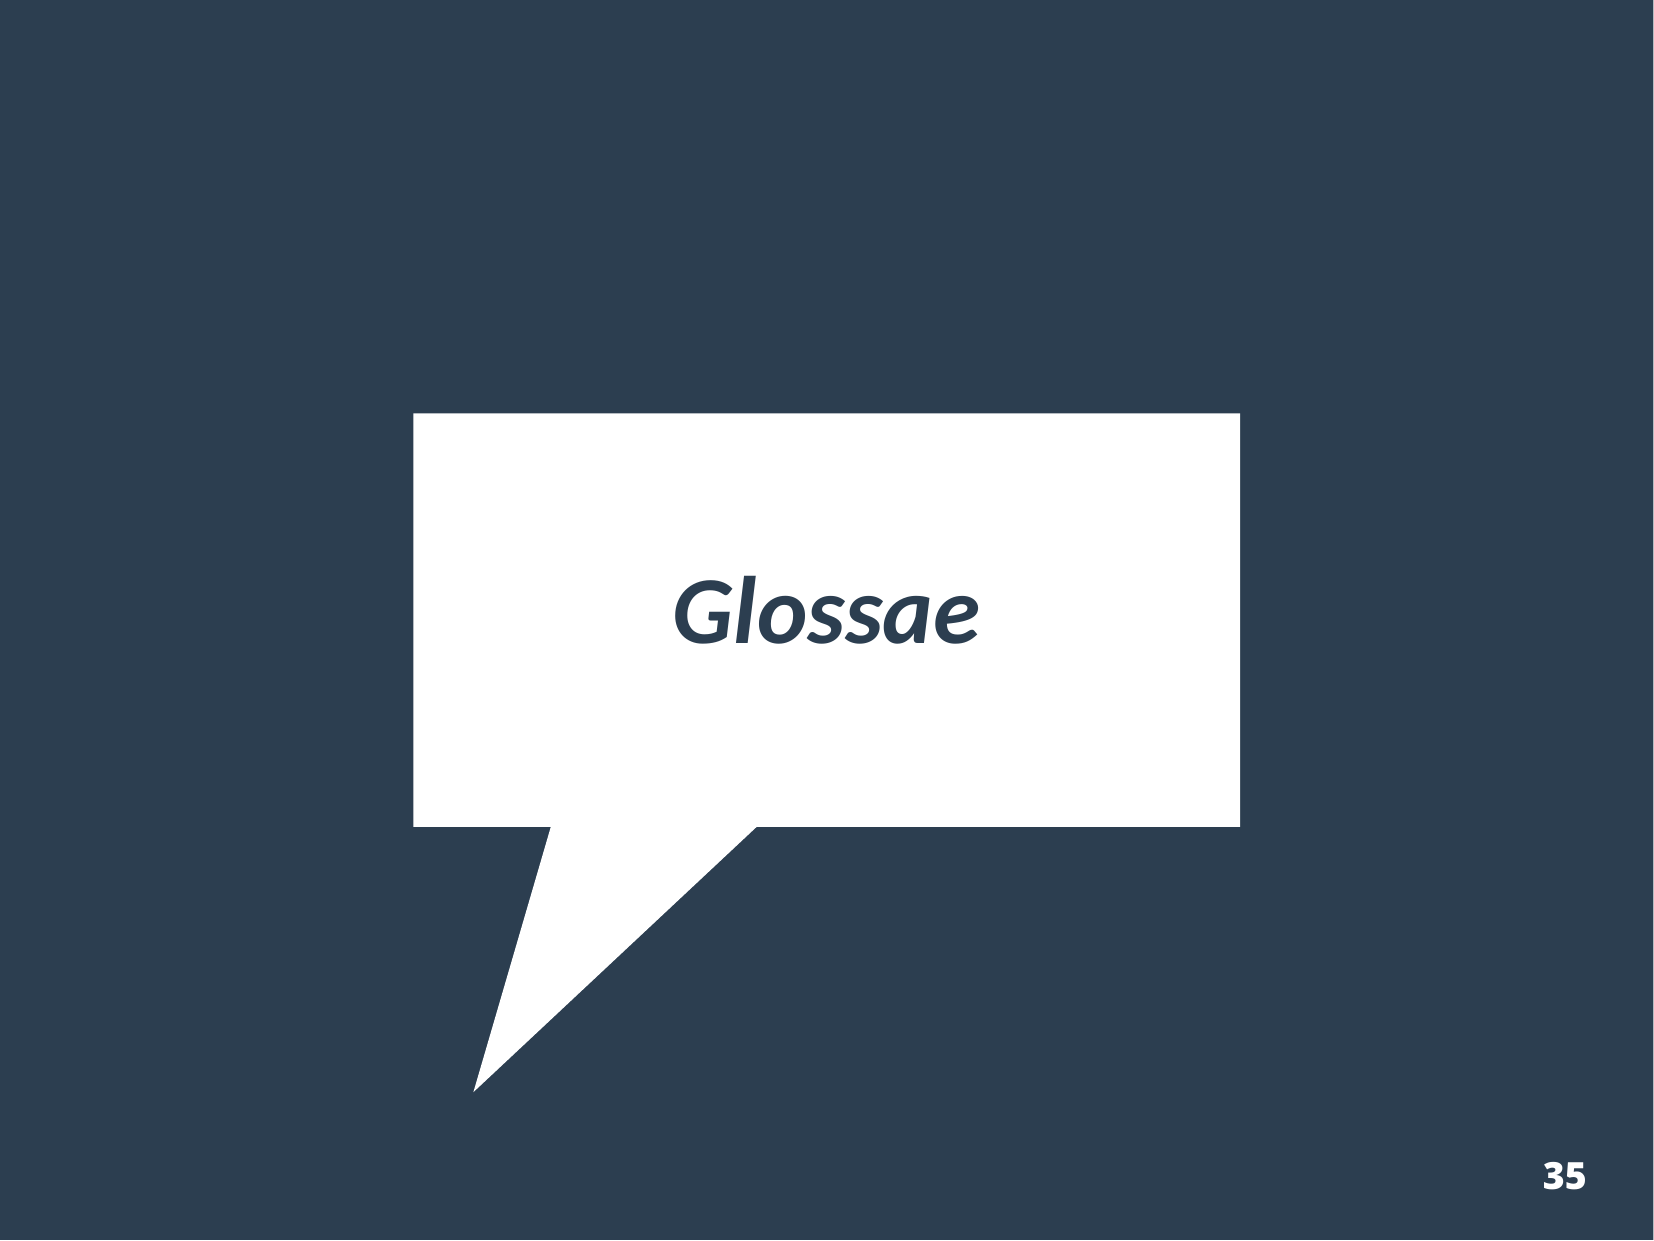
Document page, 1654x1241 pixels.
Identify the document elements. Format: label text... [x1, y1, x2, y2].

title Glossae [442, 442, 1211, 798]
